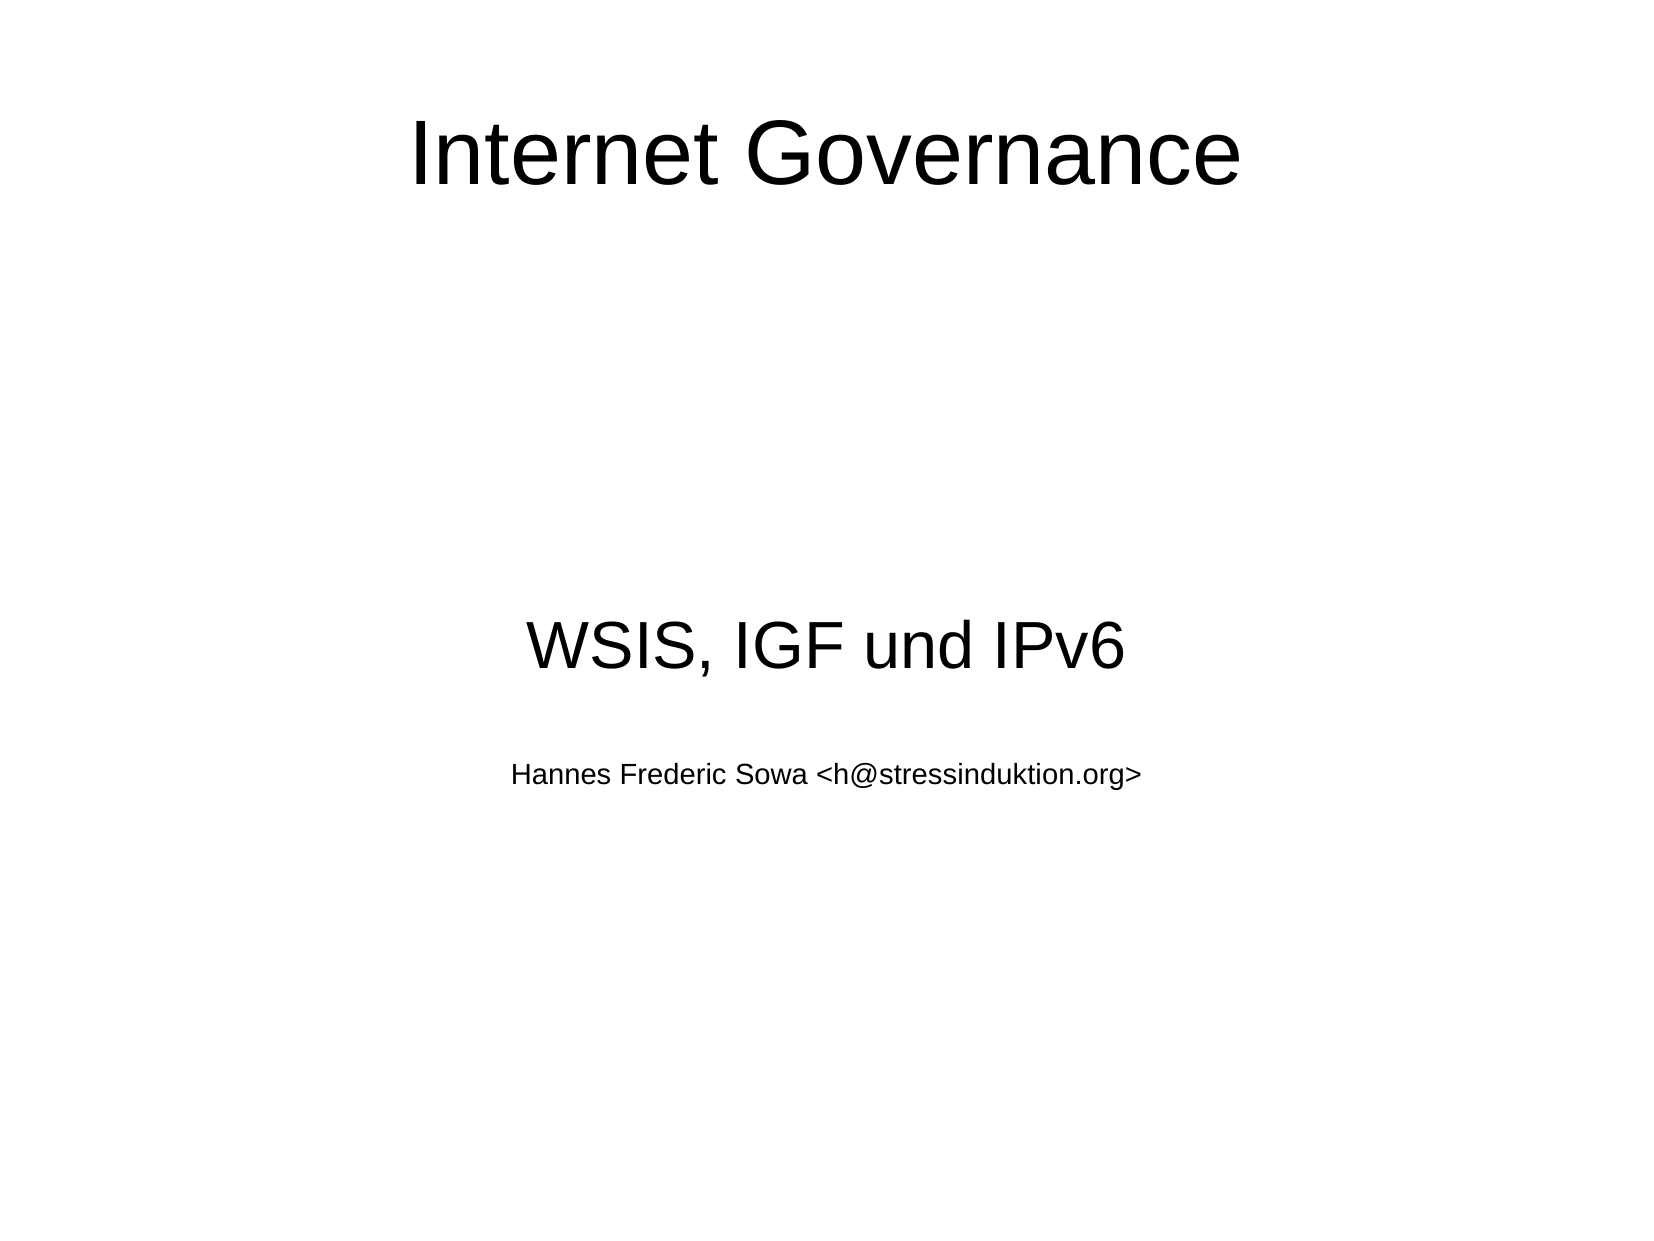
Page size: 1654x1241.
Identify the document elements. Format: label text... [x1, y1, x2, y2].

title Internet Governance [82, 49, 1571, 257]
subtitle WSIS, IGF und IPv6 Hannes Frederic Sowa <h@stressinduktion.org> [82, 290, 1571, 1109]
